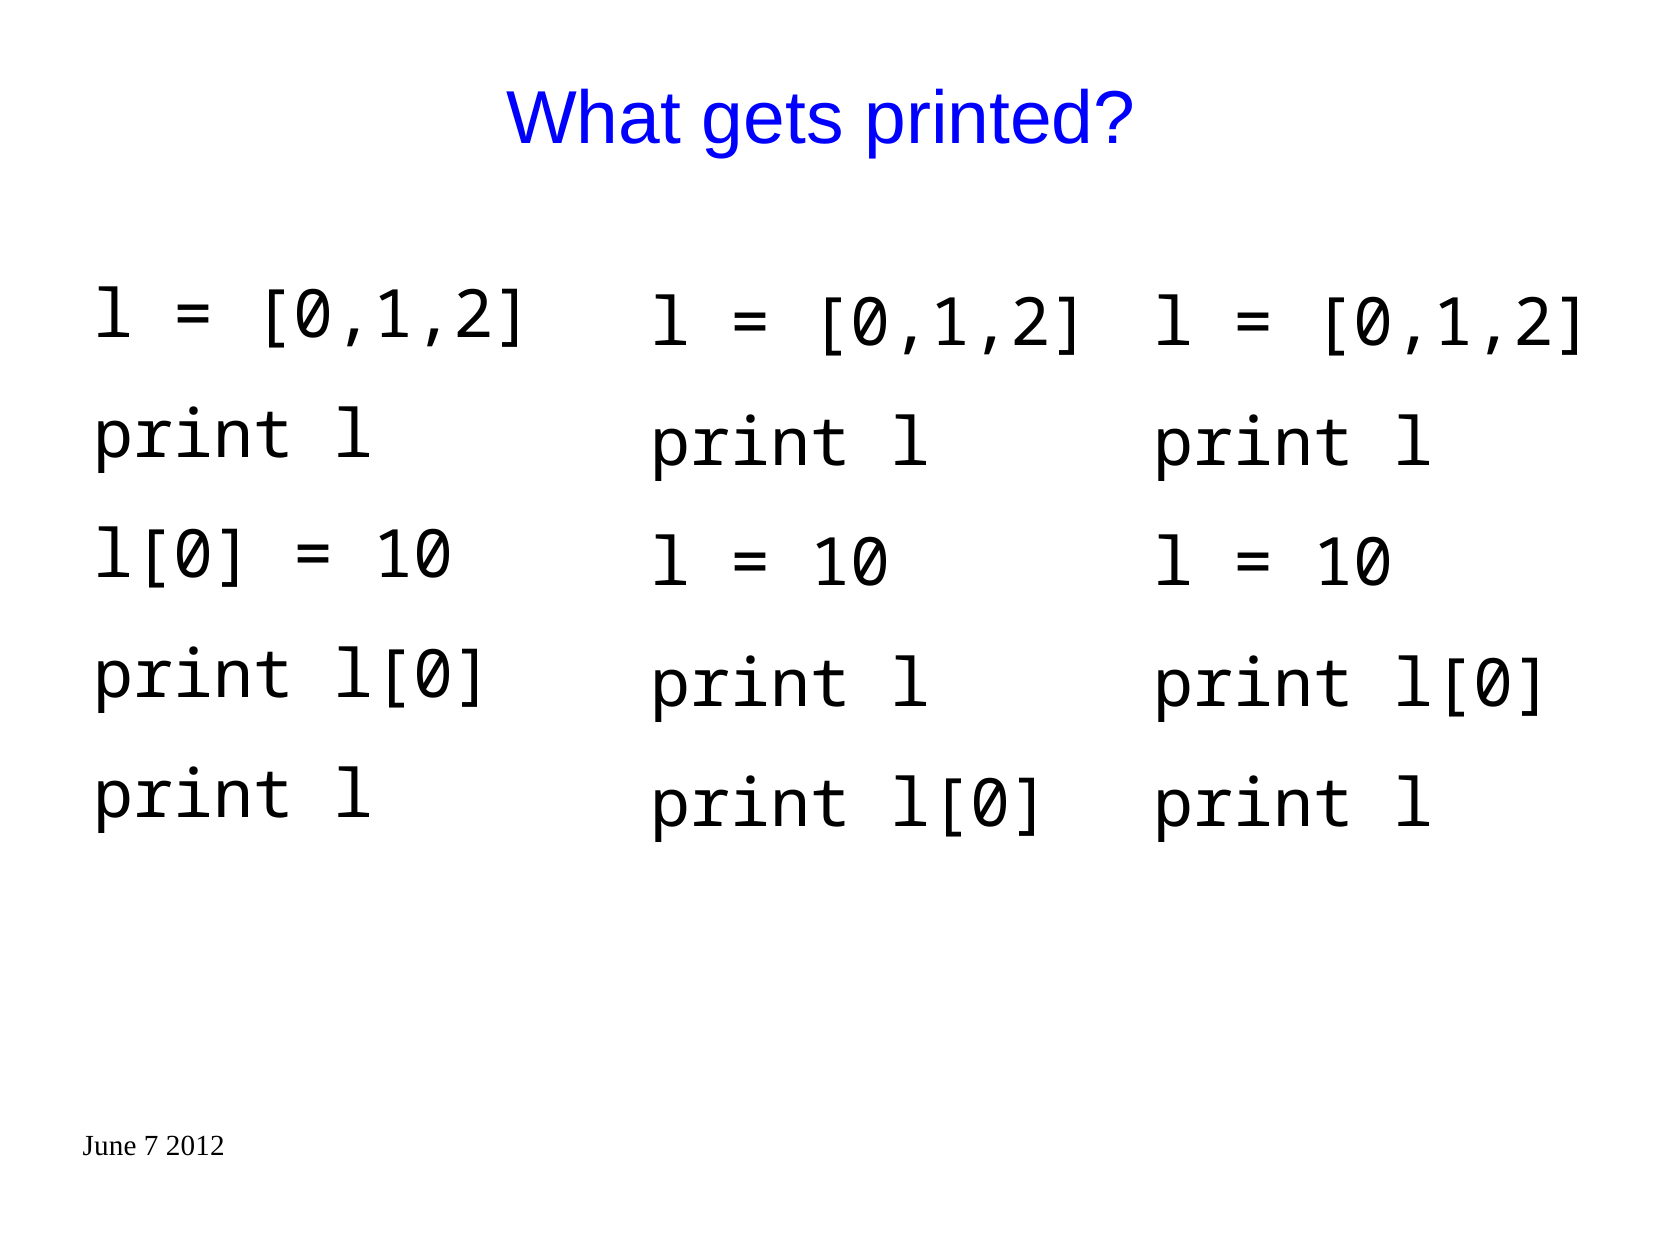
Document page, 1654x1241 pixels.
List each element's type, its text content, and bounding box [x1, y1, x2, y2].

list l = [0,1,2] print l l[0] = 10 print l[0] print l [22, 265, 650, 718]
list l = [0,1,2] print l l = 10 print l[0] print l [1083, 274, 1625, 726]
list l = [0,1,2] print l l = 10 print l print l[0] [579, 274, 1083, 726]
title What gets printed? [76, 58, 1565, 178]
